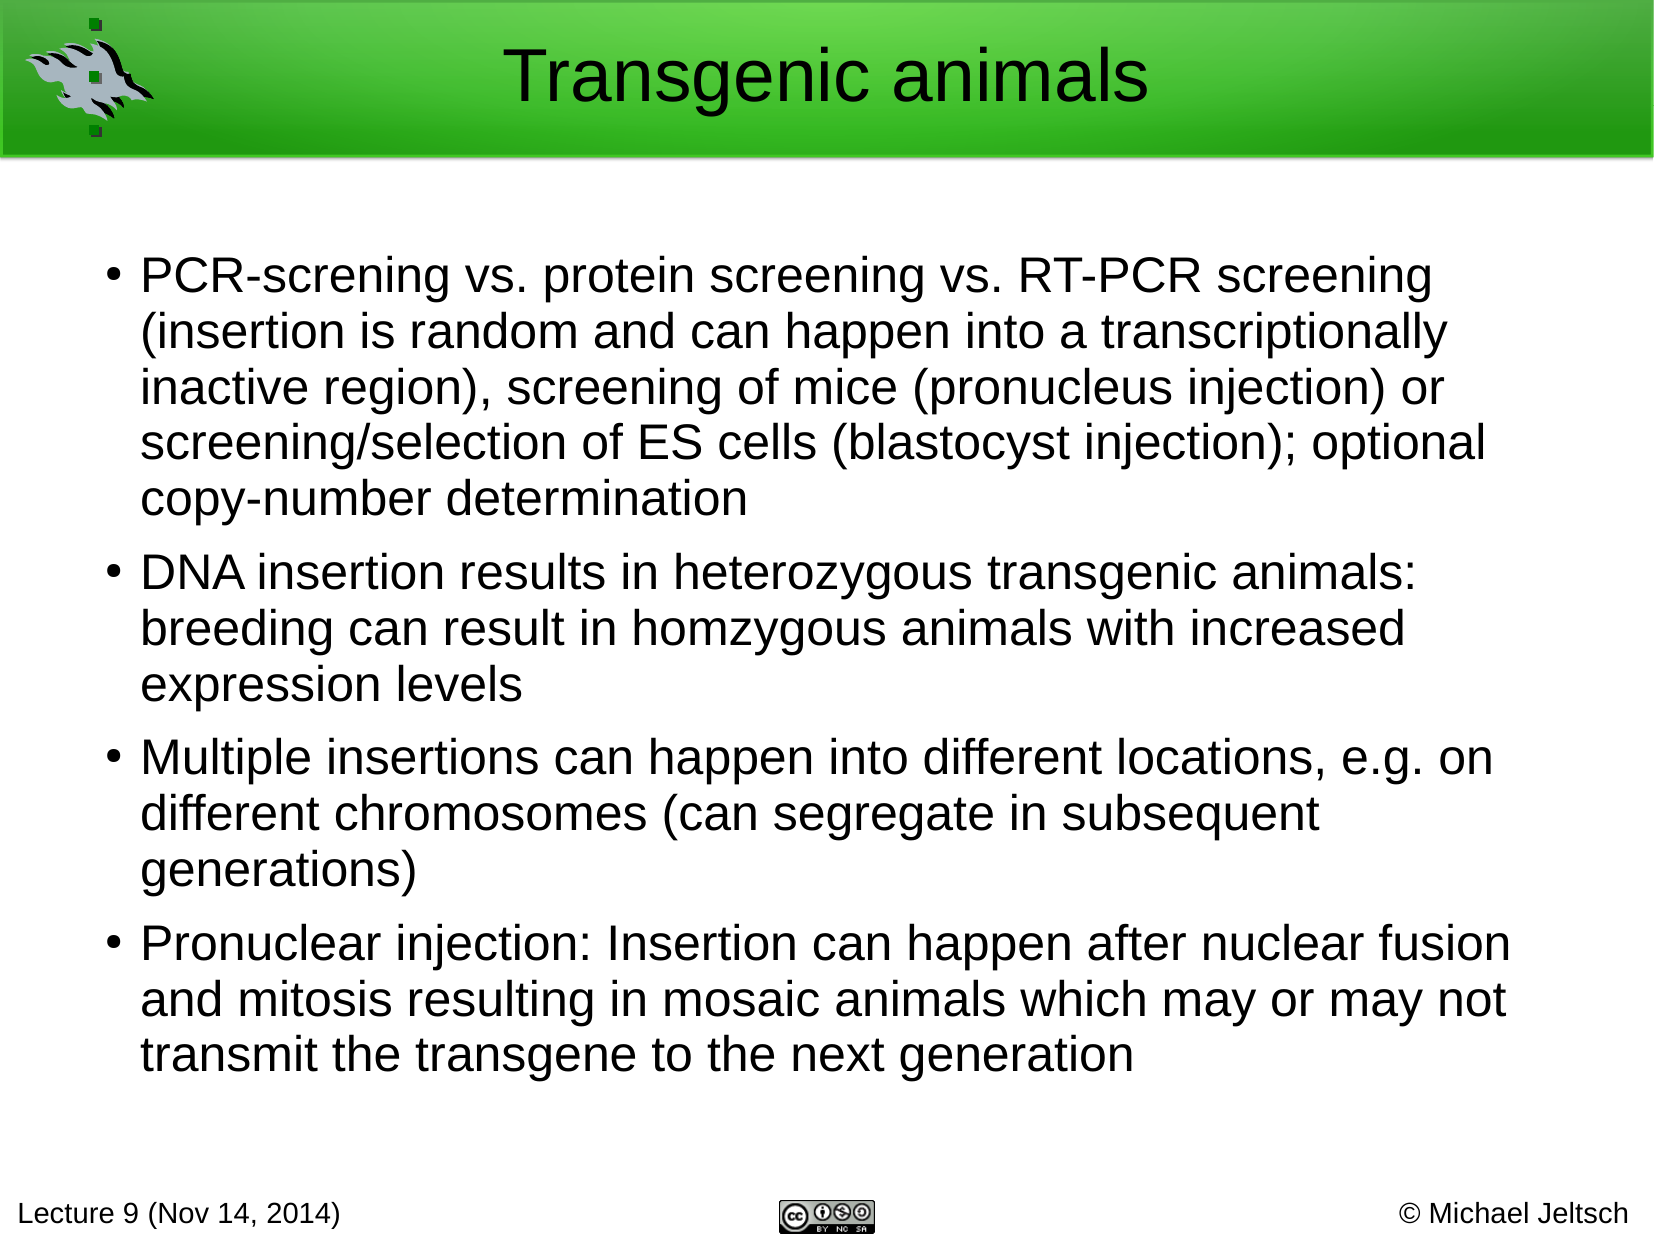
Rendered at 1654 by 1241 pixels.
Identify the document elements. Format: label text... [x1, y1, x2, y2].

text_box PCR-screning vs. protein screening vs. RT-PCR screening (insertion is random and can happen into a transcriptionally inactive region), screening of mice (pronucleus injection) or screening/selection of ES cells (blastocyst injection); optional copy-number determination DNA insertion results in heterozygous transgenic animals: breeding can result in homzygous animals with increased expression levels Multiple insertions can happen into different locations, e.g. on different chromosomes (can segregate in subsequent generations) Pronuclear injection: Insertion can happen after nuclear fusion and mitosis resulting in mosaic animals which may or may not transmit the transgene to the next generation [90, 240, 1531, 1090]
title Transgenic animals [206, 30, 1448, 121]
picture [779, 1200, 875, 1234]
